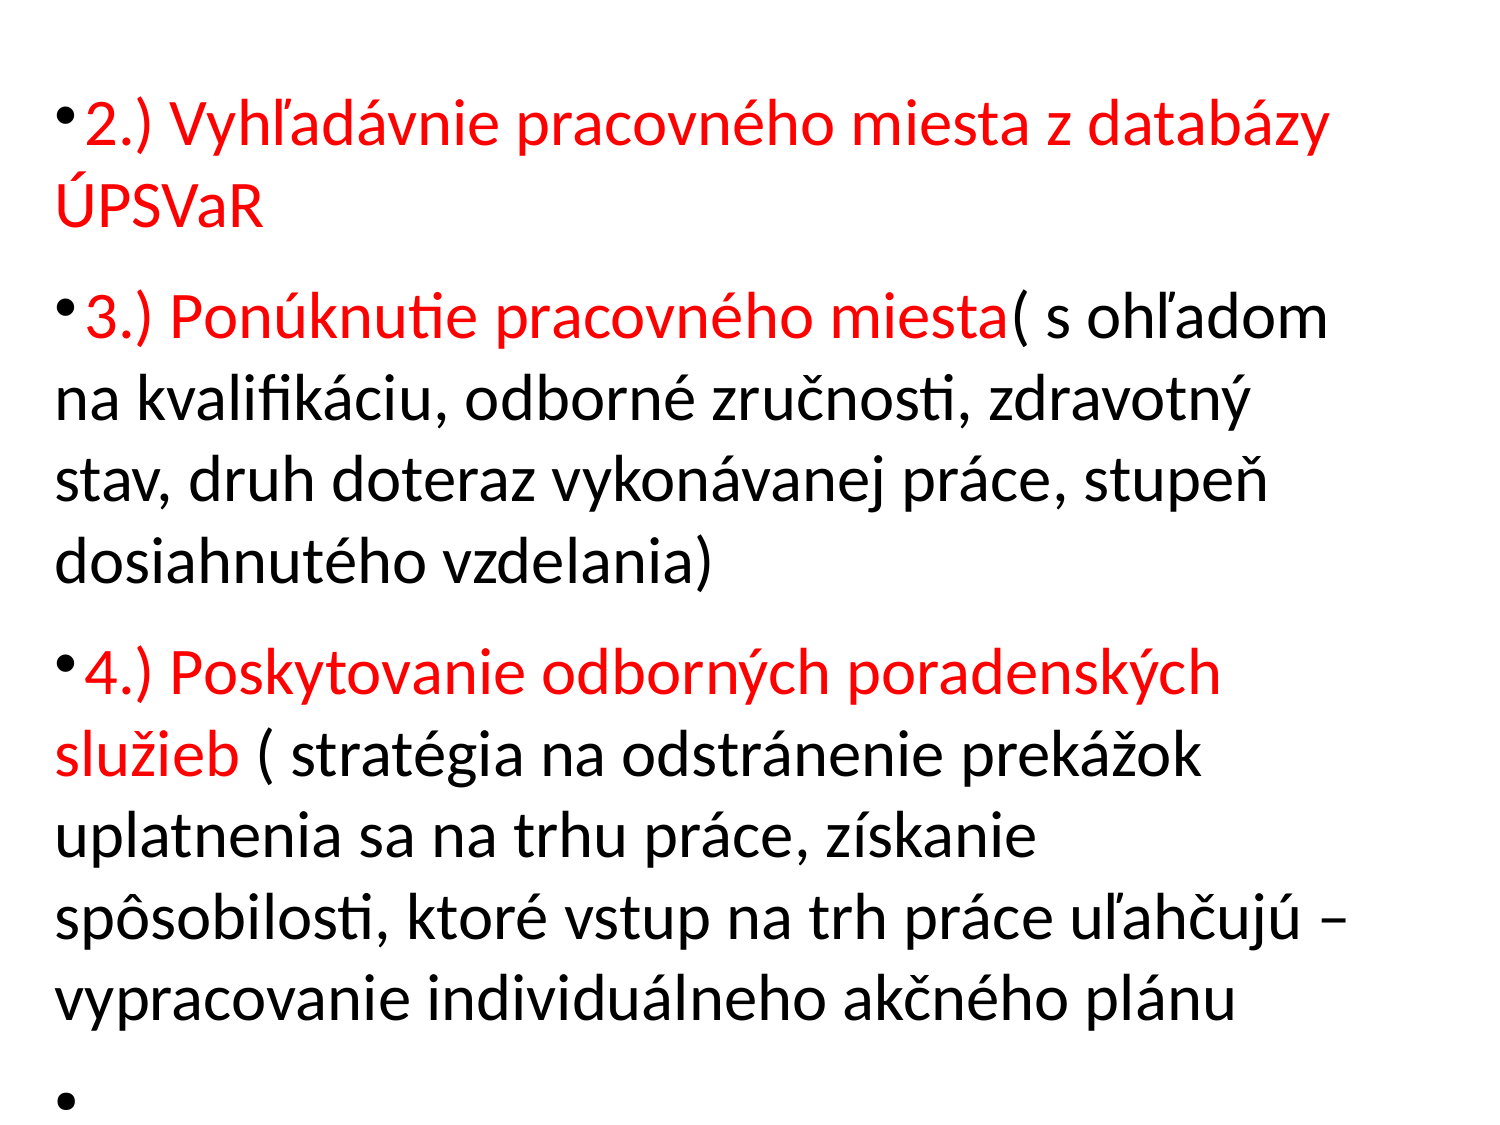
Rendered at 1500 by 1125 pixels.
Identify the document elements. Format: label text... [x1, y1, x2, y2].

list 2.) Vyhľadávnie pracovného miesta z databázy ÚPSVaR 3.) Ponúknutie pracovného miesta( s ohľadom na kvalifikáciu, odborné zručnosti, zdravotný stav, druh doteraz vykonávanej práce, stupeň dosiahnutého vzdelania) 4.) Poskytovanie odborných poradenských služieb ( stratégia na odstránenie prekážok uplatnenia sa na trhu práce, získanie spôsobilosti, ktoré vstup na trh práce uľahčujú – vypracovanie individuálneho akčného plánu [39, 70, 1390, 813]
